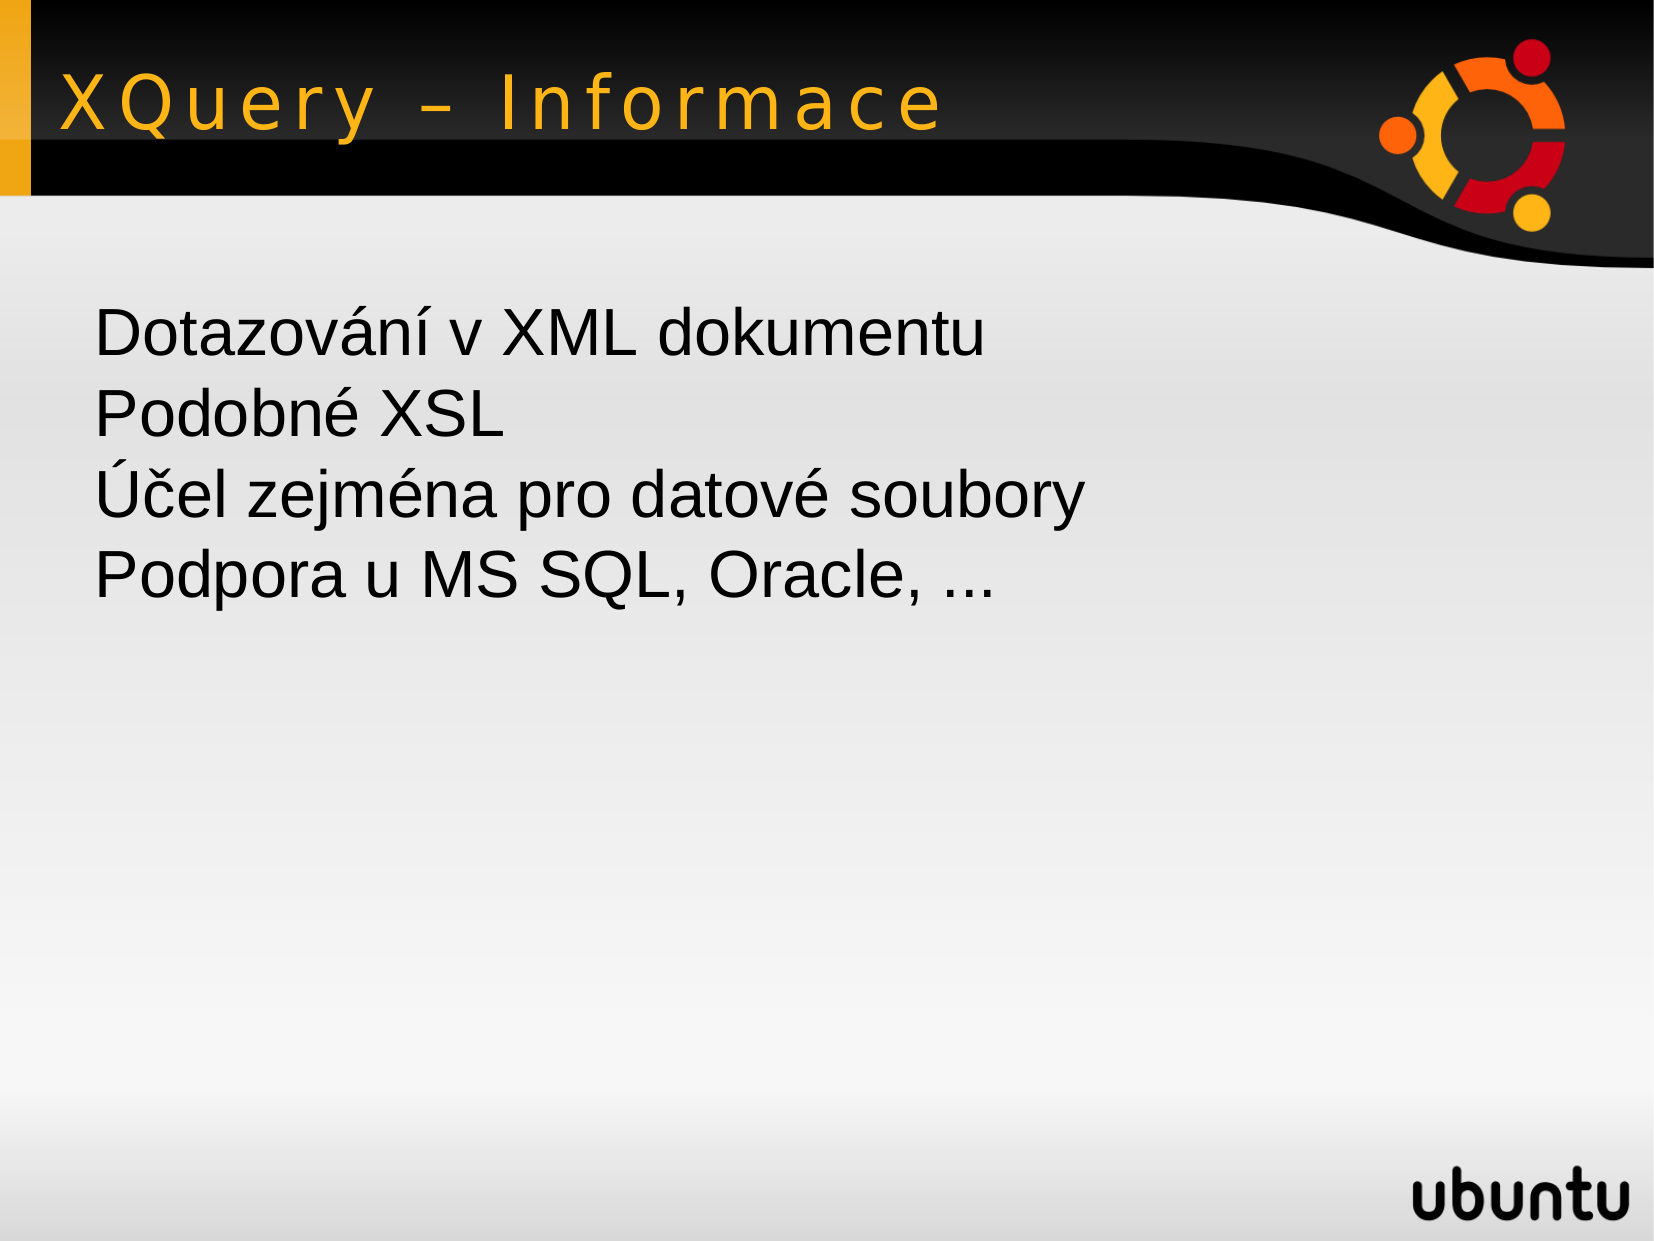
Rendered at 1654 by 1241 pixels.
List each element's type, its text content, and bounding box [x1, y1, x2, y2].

picture [0, 0, 1654, 1241]
title XQuery – Informace [59, 29, 1270, 178]
list Dotazování v XML dokumentu Podobné XSL Účel zejména pro datové soubory Podpora u MS SQL, Oracle, ... [76, 295, 1565, 1114]
